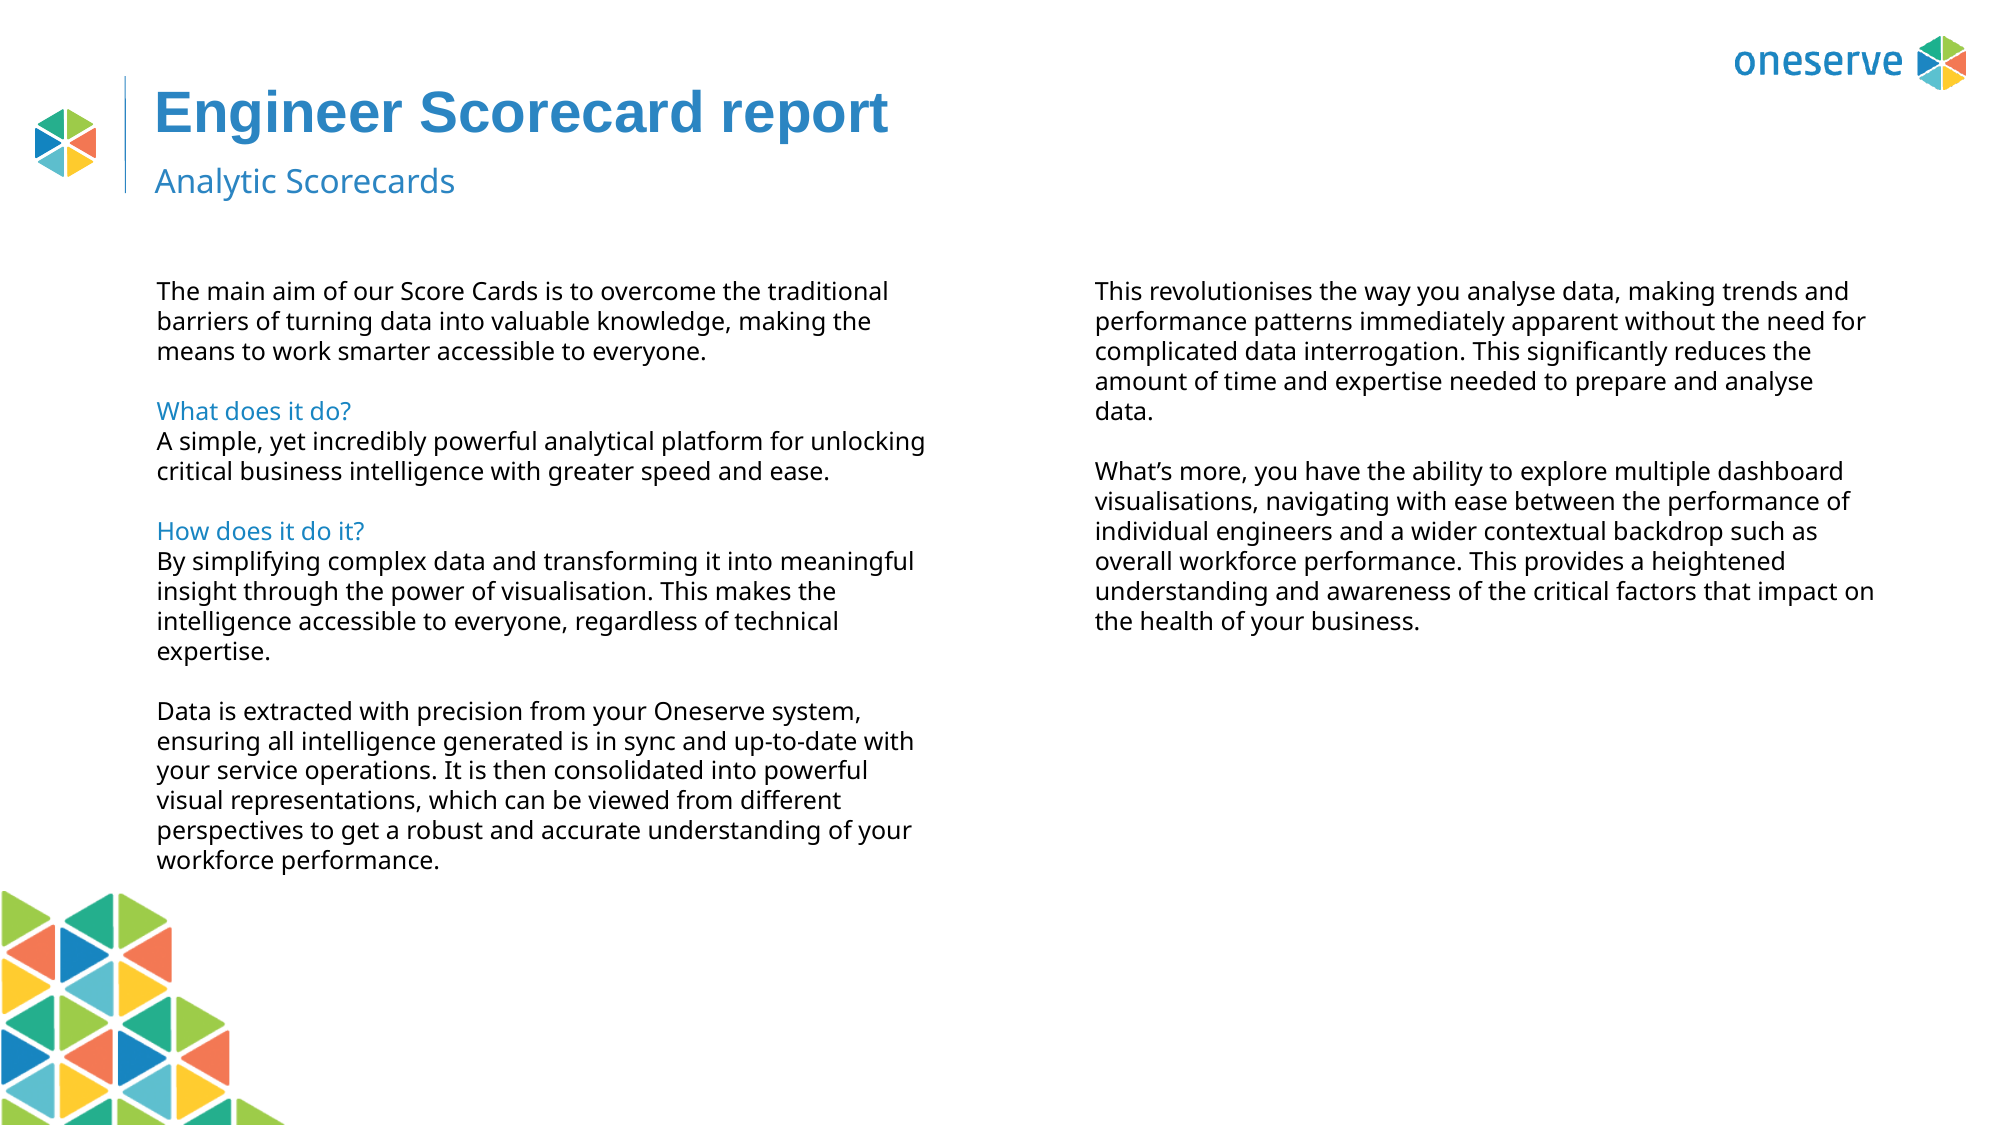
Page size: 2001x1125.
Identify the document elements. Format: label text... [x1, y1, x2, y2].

text_box This revolutionises the way you analyse data, making trends and performance patterns immediately apparent without the need for complicated data interrogation. This significantly reduces the amount of time and expertise needed to prepare and analyse data. What’s more, you have the ability to explore multiple dashboard visualisations, navigating with ease between the performance of individual engineers and a wider contextual backdrop such as overall workforce performance. This provides a heightened understanding and awareness of the critical factors that impact on the health of your business. [1077, 268, 1922, 617]
picture [35, 109, 96, 177]
text_box Engineer Scorecard report [139, 67, 1066, 152]
text_box Analytic Scorecards [139, 152, 1150, 209]
text_box The main aim of our Score Cards is to overcome the traditional barriers of turning data into valuable knowledge, making the means to work smarter accessible to everyone. What does it do? A simple, yet incredibly powerful analytical platform for unlocking critical business intelligence with greater speed and ease. How does it do it? By simplifying complex data and transforming it into meaningful insight through the power of visualisation. This makes the intelligence accessible to everyone, regardless of technical expertise. Data is extracted with precision from your Oneserve system, ensuring all intelligence generated is in sync and up-to-date with your service operations. It is then consolidated into powerful visual representations, which can be viewed from different perspectives to get a robust and accurate understanding of your workforce performance. [139, 268, 984, 860]
